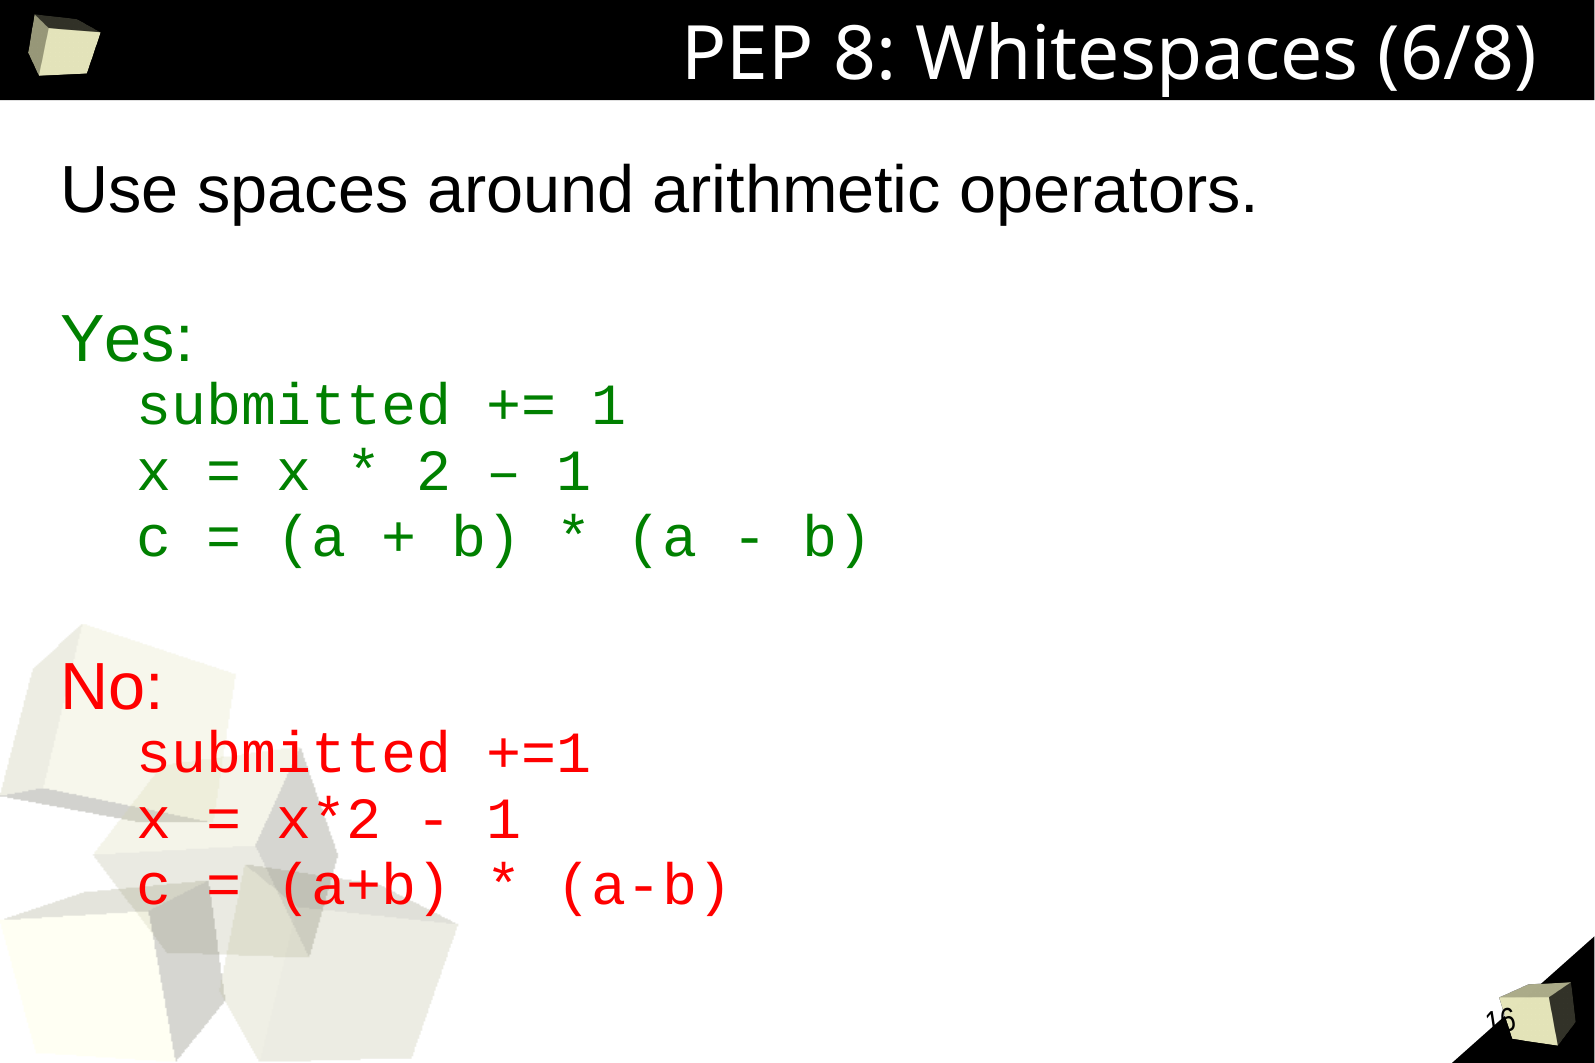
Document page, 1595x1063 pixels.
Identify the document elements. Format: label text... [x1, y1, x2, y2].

title PEP 8: Whitespaces (6/8) [113, 0, 1538, 104]
list Use spaces around arithmetic operators. Yes: submitted += 1 x = x * 2 – 1 c = (a + b) * (a - b) No: submitted +=1 x = x*2 - 1 c = (a+b) * (a-b) [42, 151, 1554, 1041]
picture [0, 623, 460, 1063]
